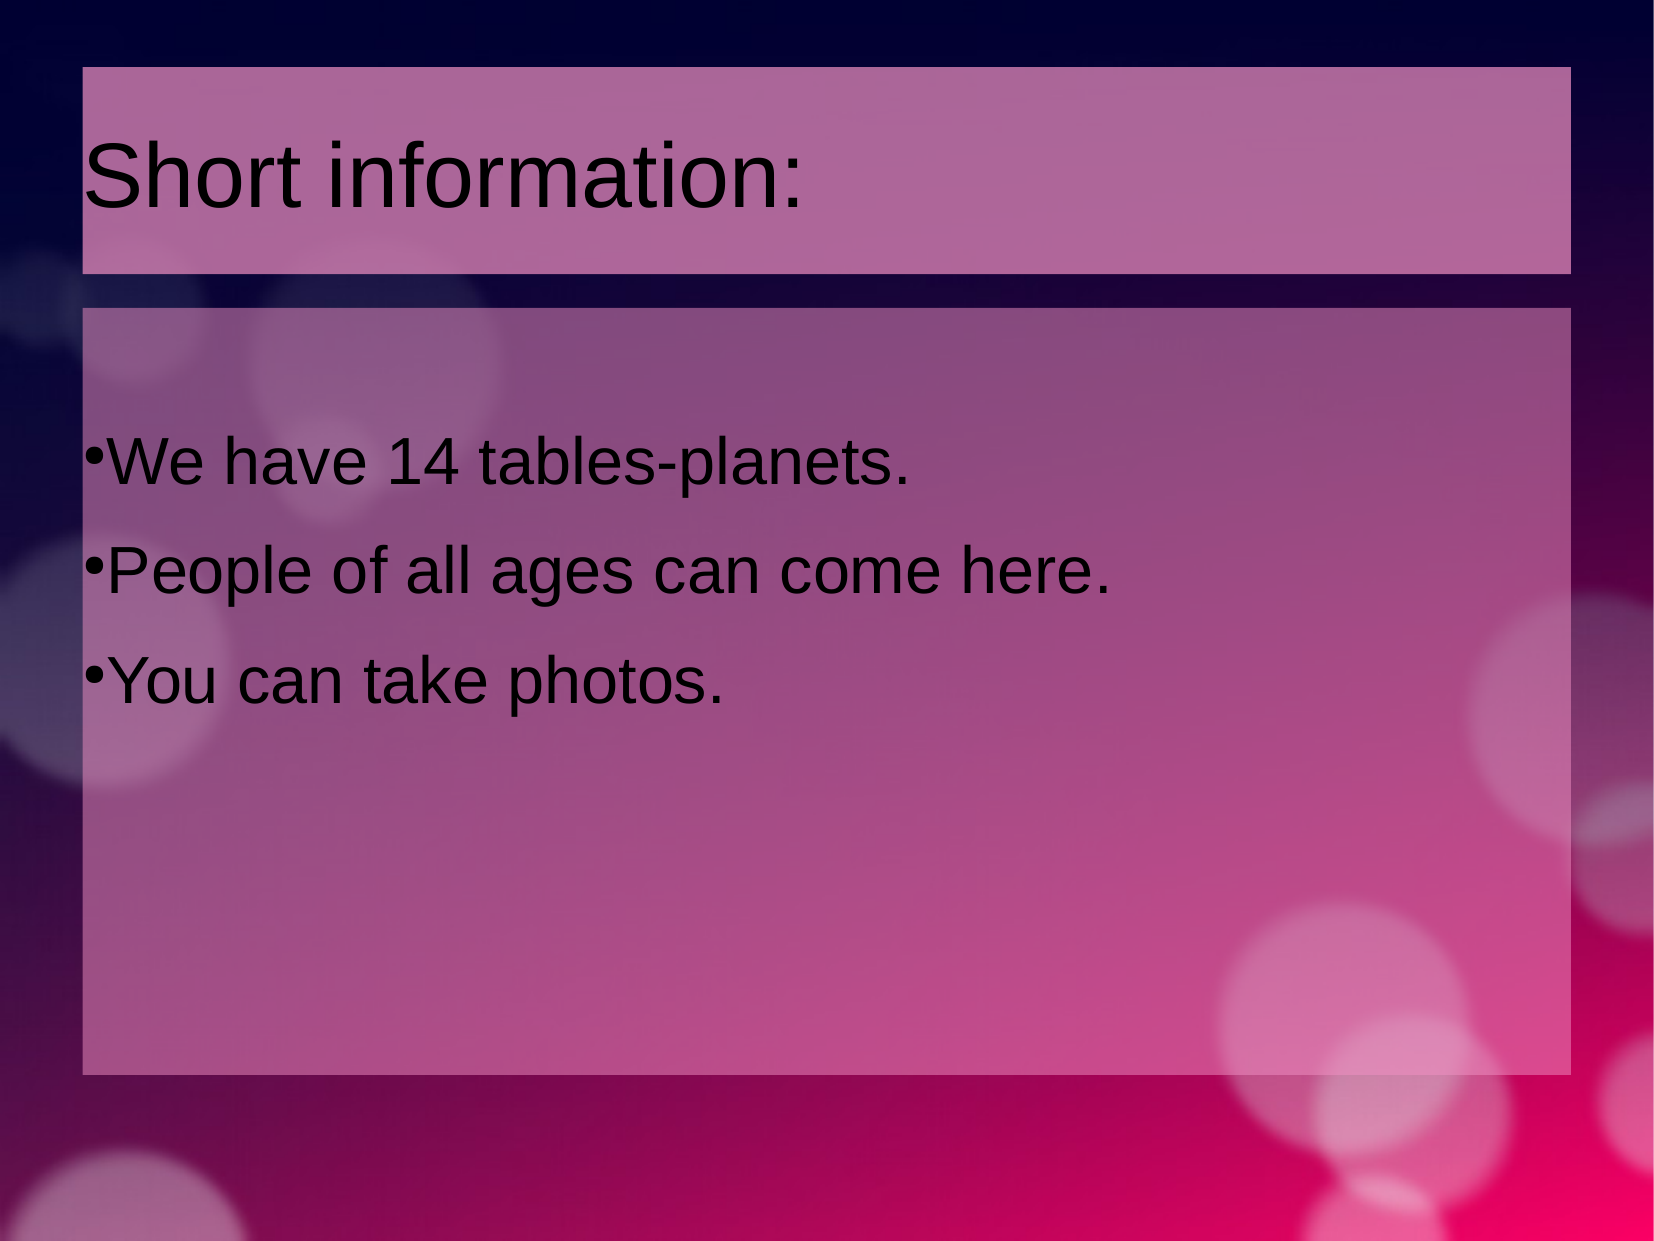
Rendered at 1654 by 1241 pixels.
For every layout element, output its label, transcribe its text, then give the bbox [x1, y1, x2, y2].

list We have 14 tables-planets. People of all ages can come here. You can take photos. [82, 307, 1571, 1075]
title Short information: [82, 67, 1571, 275]
